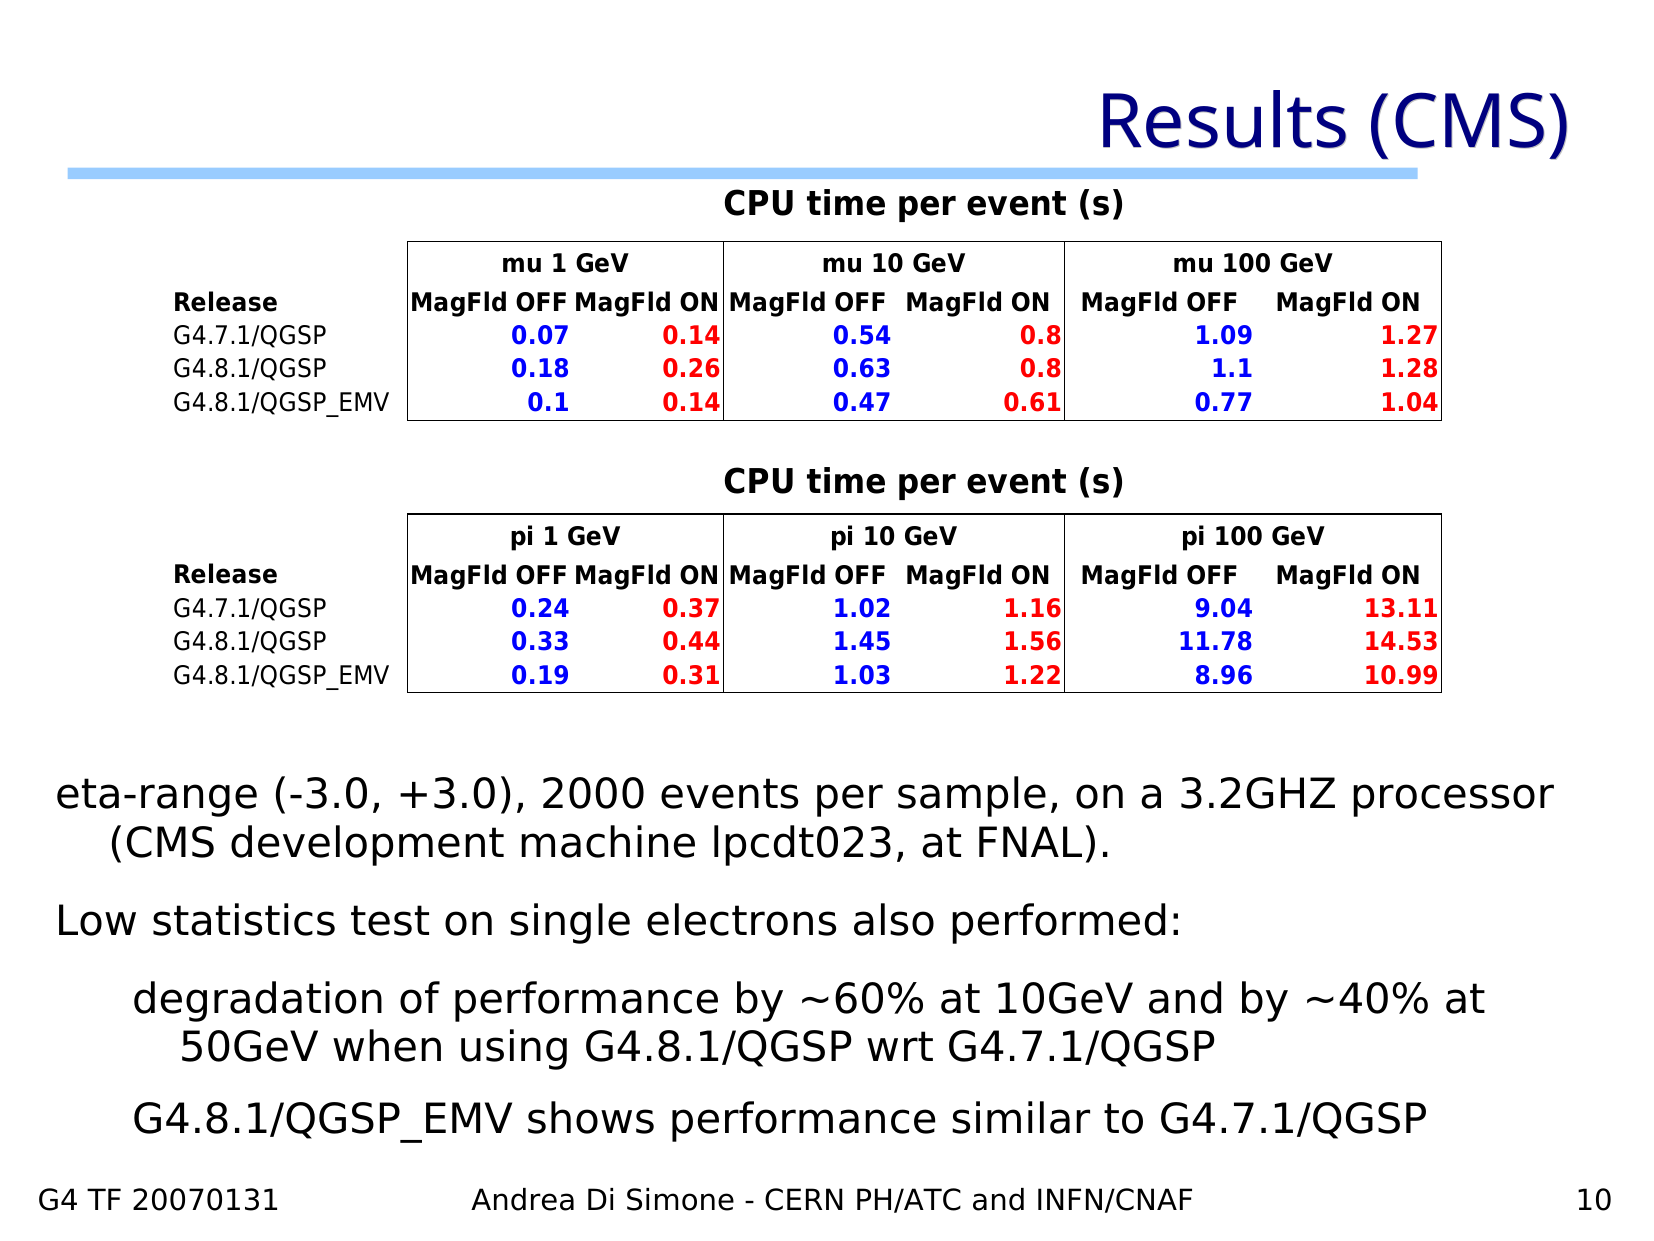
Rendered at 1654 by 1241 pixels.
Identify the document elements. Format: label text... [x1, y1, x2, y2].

title Results (CMS) [82, 49, 1571, 188]
chart [171, 163, 1569, 782]
list eta-range (-3.0, +3.0), 2000 events per sample, on a 3.2GHZ processor (CMS development machine lpcdt023, at FNAL). Low statistics test on single electrons also performed: degradation of performance by ~60% at 10GeV and by ~40% at 50GeV when using G4.8.1/QGSP wrt G4.7.1/QGSP G4.8.1/QGSP_EMV shows performance similar to G4.7.1/QGSP [37, 769, 1613, 1144]
